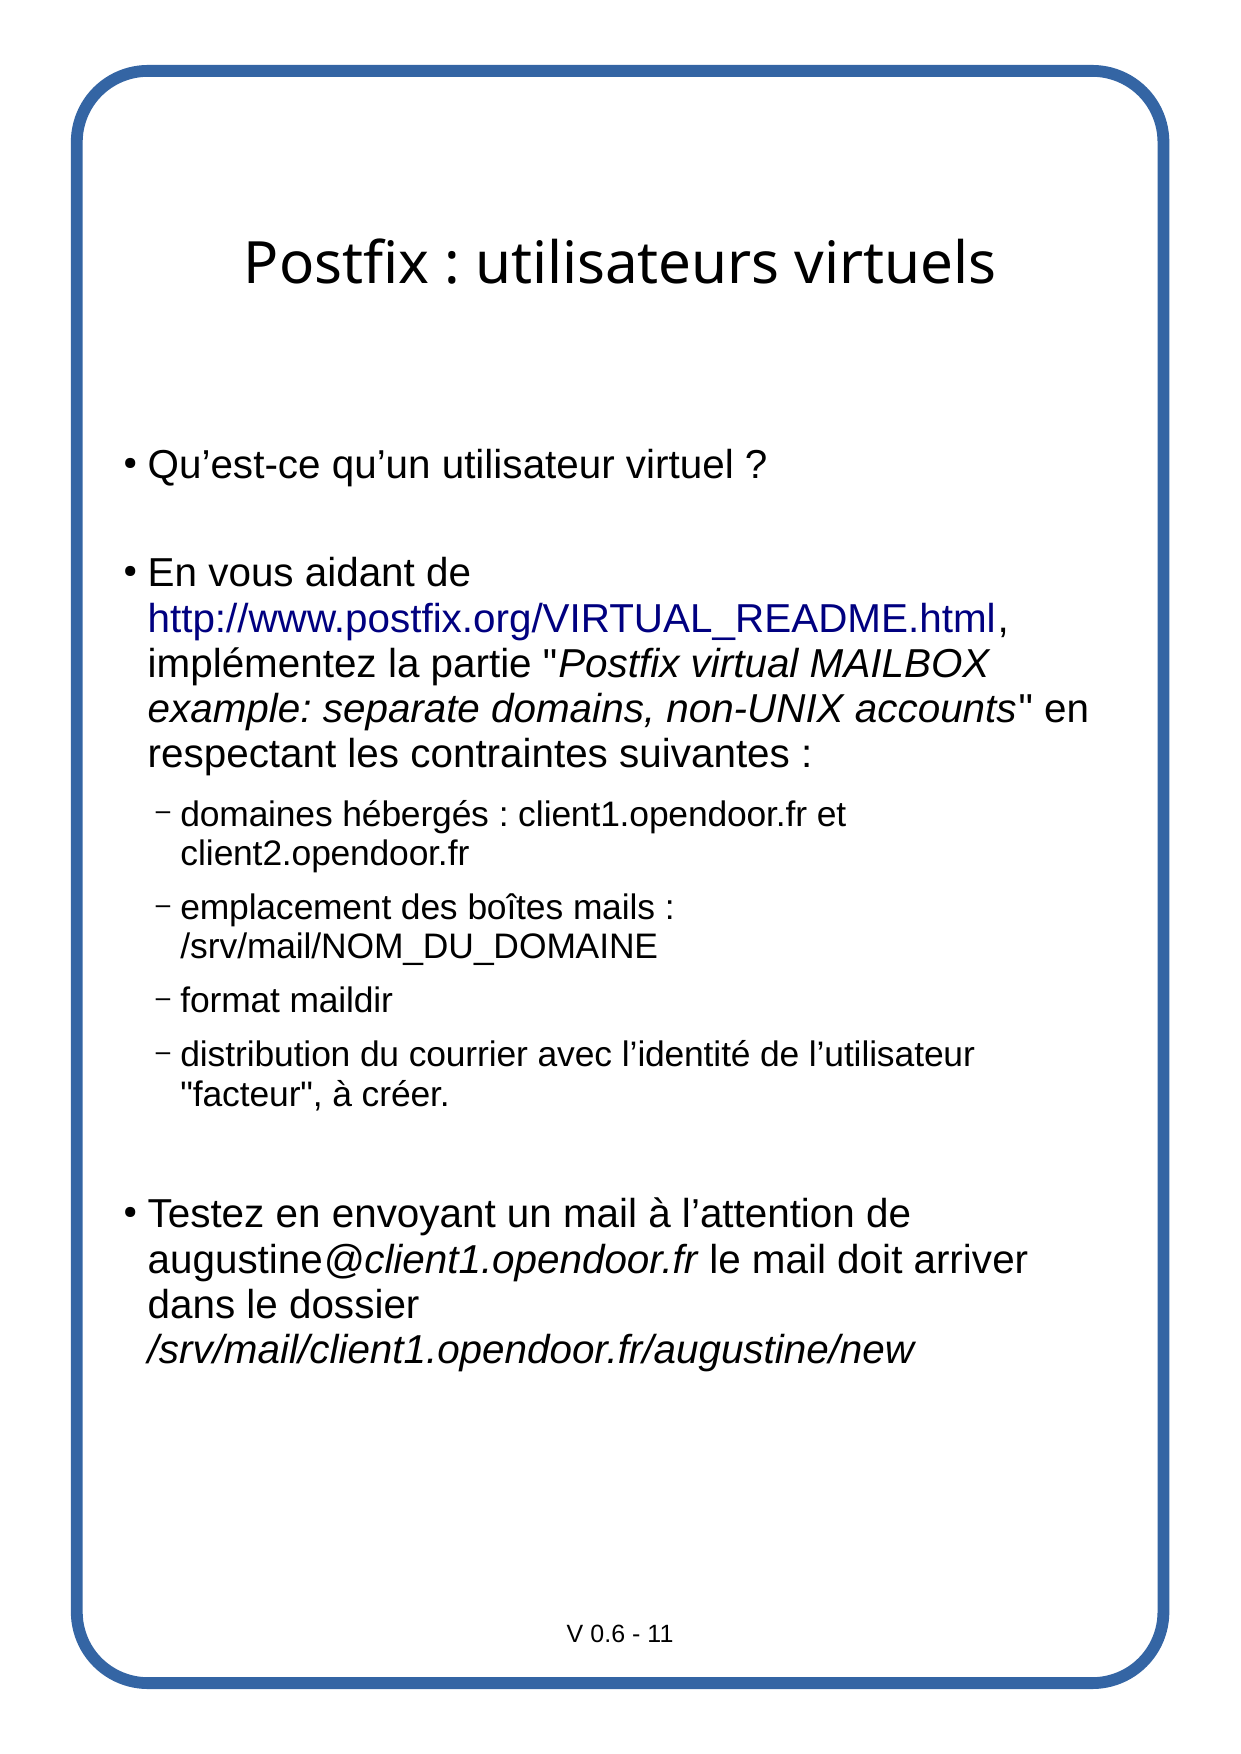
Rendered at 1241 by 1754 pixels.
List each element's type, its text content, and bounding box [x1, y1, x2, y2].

list Qu’est-ce qu’un utilisateur virtuel ? En vous aidant de http://www.postfix.org/VIRTUAL_README.html, implémentez la partie "Postfix virtual MAILBOX example: separate domains, non-UNIX accounts" en respectant les contraintes suivantes : domaines hébergés : client1.opendoor.fr et client2.opendoor.fr emplacement des boîtes mails : /srv/mail/NOM_DU_DOMAINE format maildir distribution du courrier avec l’identité de l’utilisateur "facteur", à créer. Testez en envoyant un mail à l’attention de augustine@client1.opendoor.fr le mail doit arriver dans le dossier /srv/mail/client1.opendoor.fr/augustine/new [115, 441, 1125, 1391]
title Postfix : utilisateurs virtuels [115, 124, 1125, 398]
